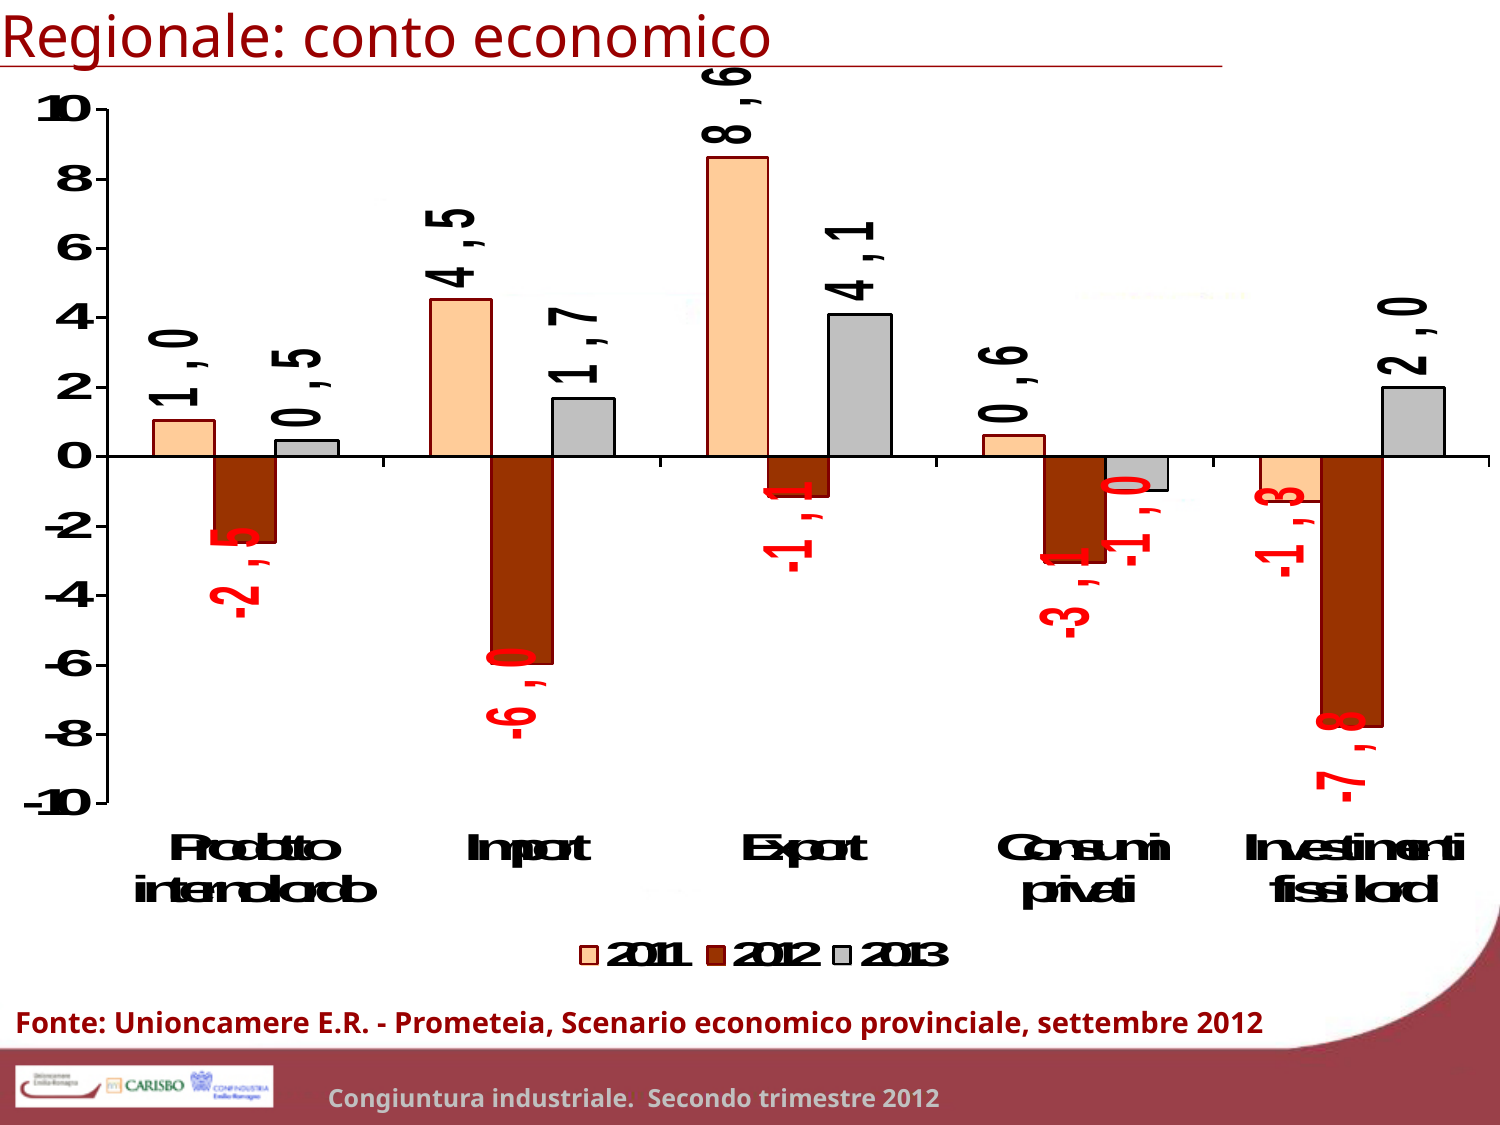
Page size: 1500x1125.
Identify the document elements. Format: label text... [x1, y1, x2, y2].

text_box Congiuntura industriale. Secondo trimestre 2012 [312, 1054, 1376, 1121]
title Regionale: conto economico [0, 0, 1276, 79]
picture [9, 66, 1491, 998]
text_box Fonte: Unioncamere E.R. - Prometeia, Scenario economico provinciale, settembre 2012 [0, 996, 1371, 1048]
